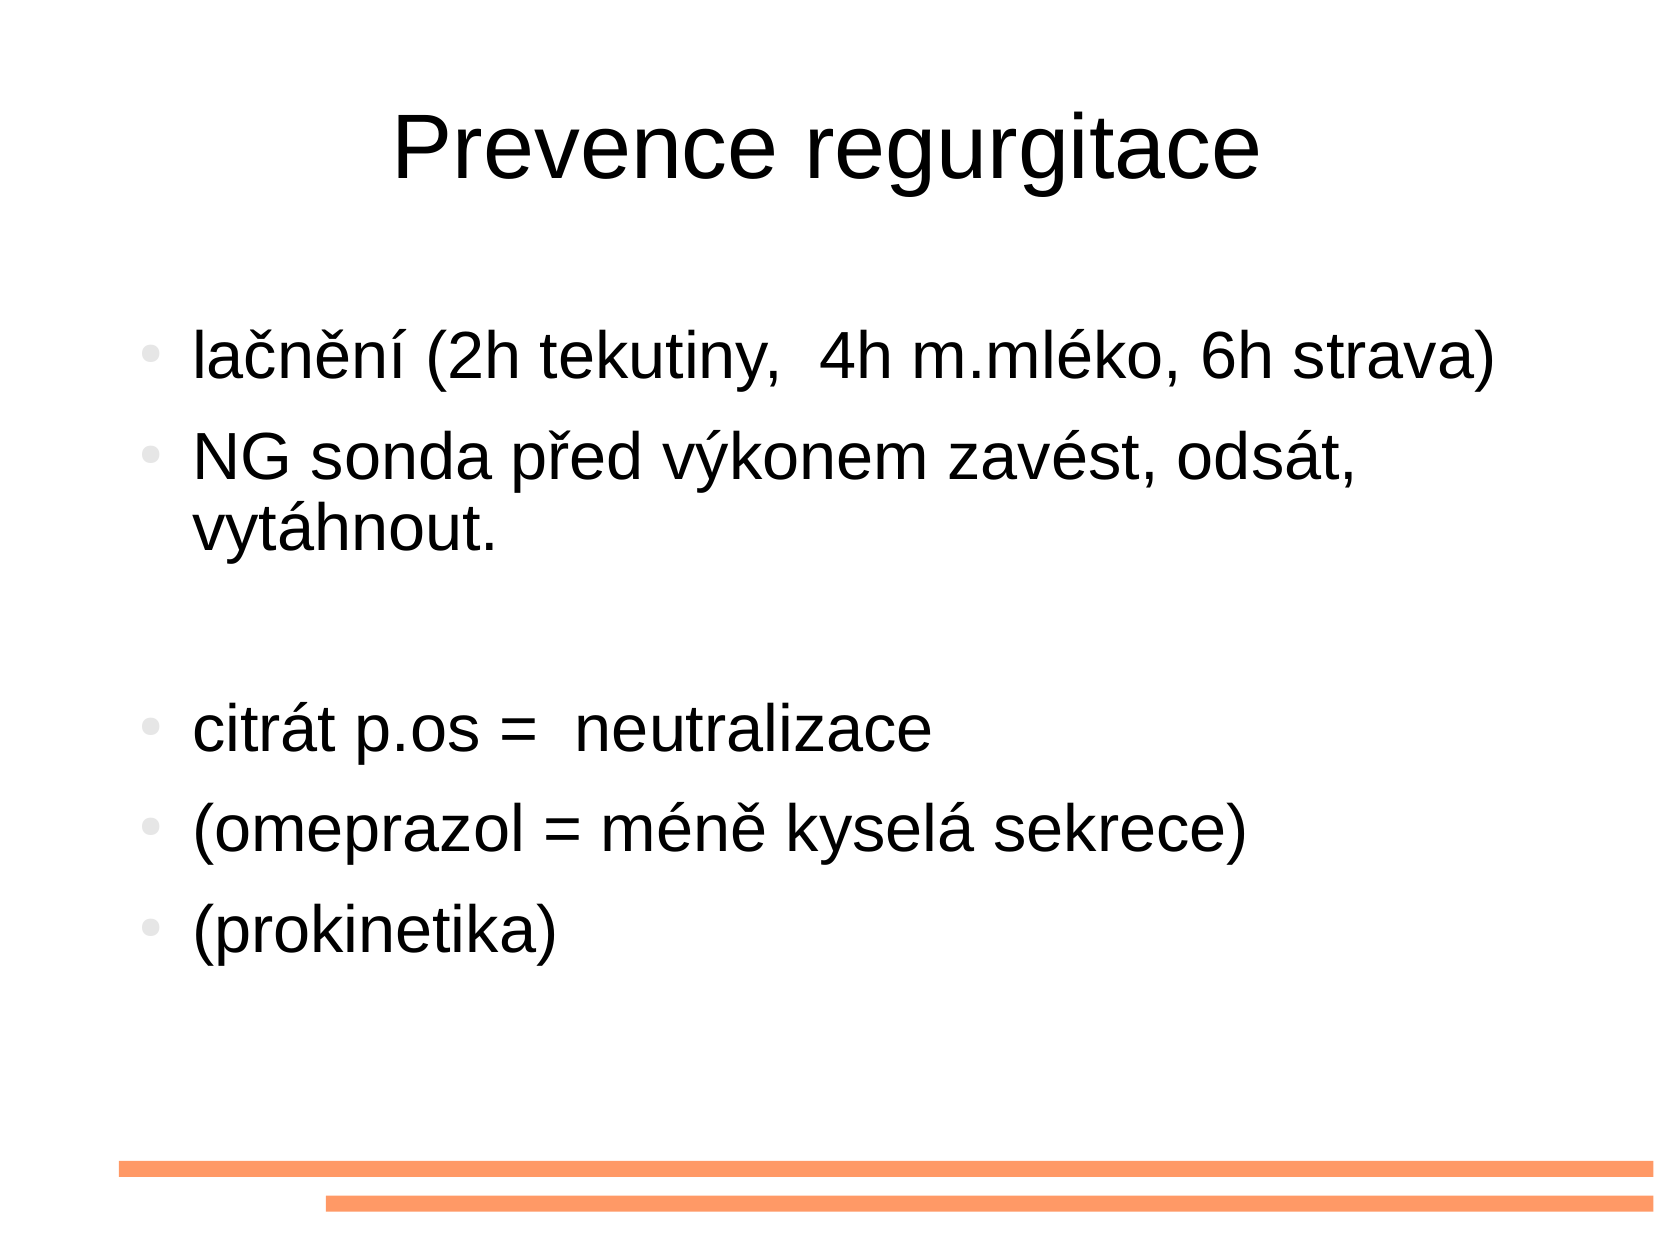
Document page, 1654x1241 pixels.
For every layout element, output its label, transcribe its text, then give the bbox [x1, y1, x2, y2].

list lačnění (2h tekutiny, 4h m.mléko, 6h strava) NG sonda před výkonem zavést, odsát, vytáhnout. citrát p.os = neutralizace (omeprazol = méně kyselá sekrece) (prokinetika) [121, 322, 1561, 1133]
title Prevence regurgitace [121, 46, 1534, 254]
